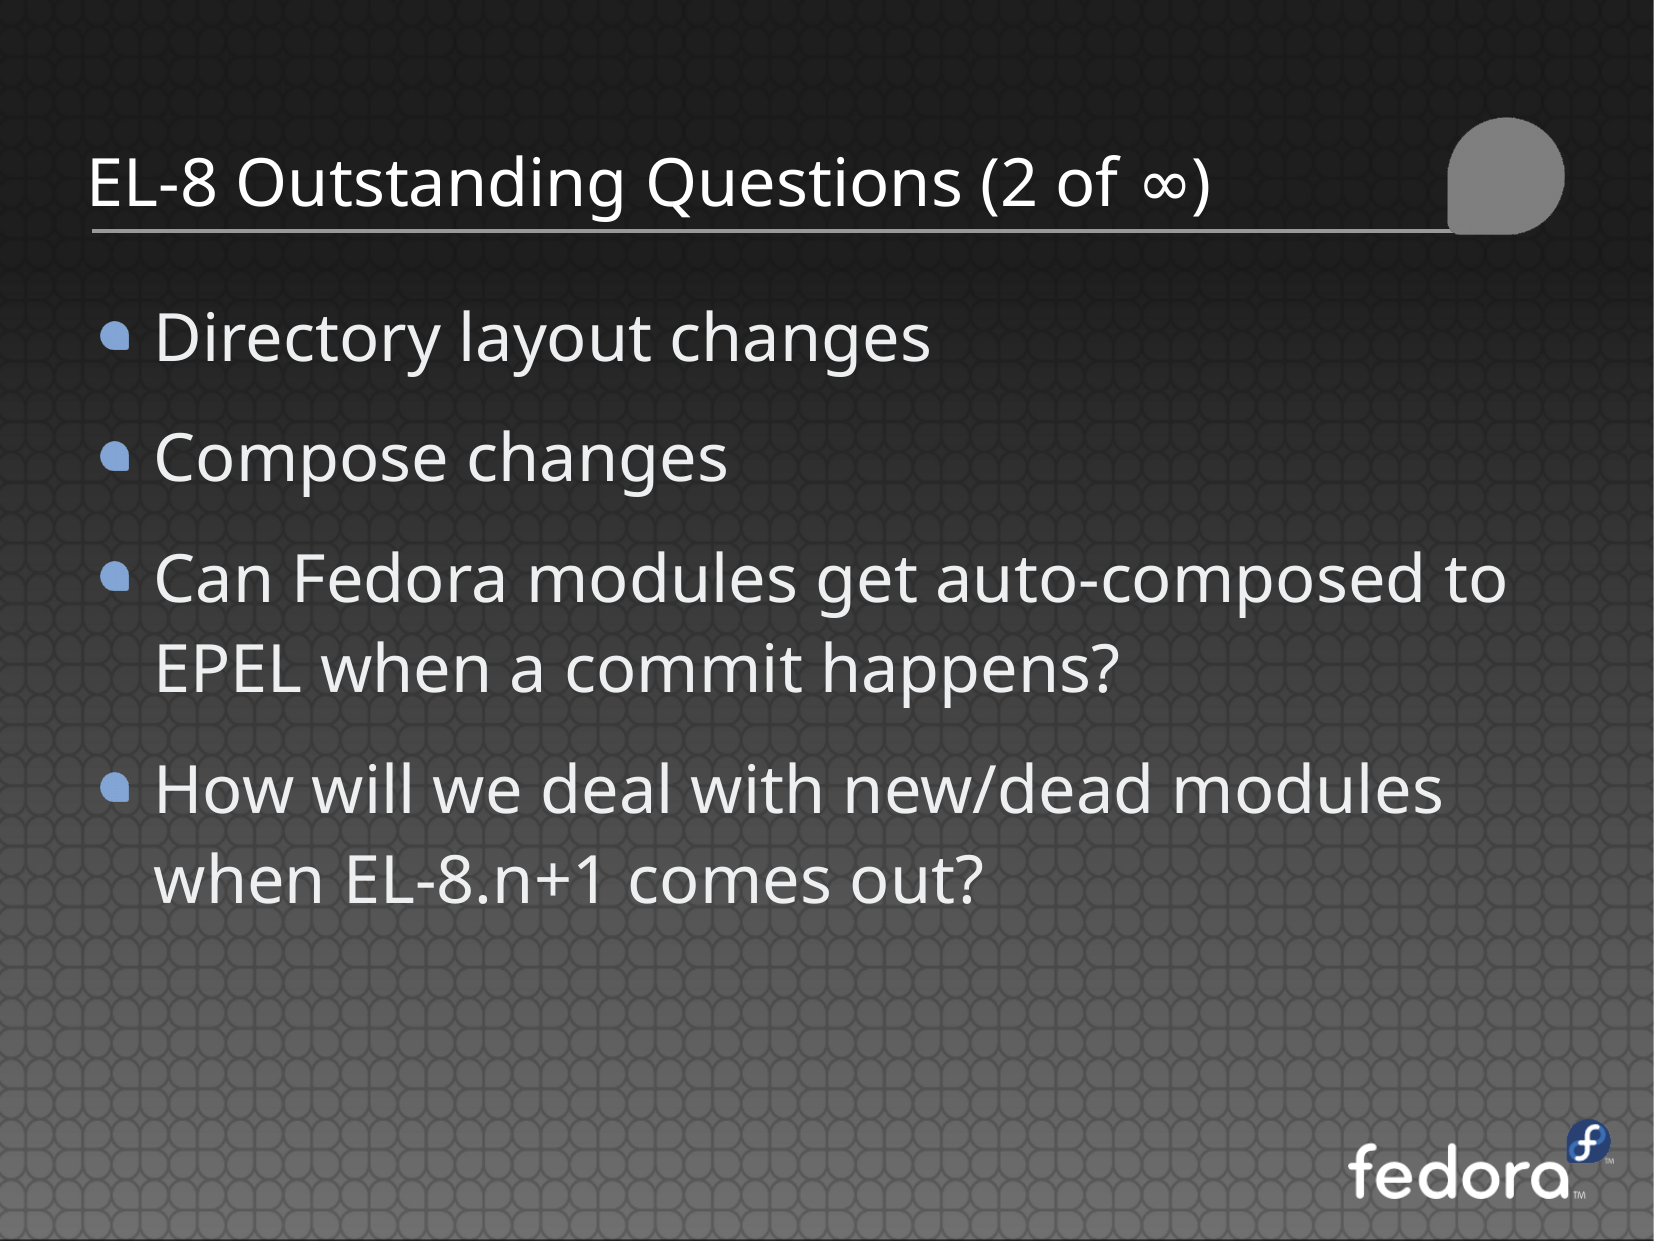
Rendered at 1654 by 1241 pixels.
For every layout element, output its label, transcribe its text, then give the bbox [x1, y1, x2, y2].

title EL-8 Outstanding Questions (2 of ∞) [86, 112, 1576, 249]
list Directory layout changes Compose changes Can Fedora modules get auto-composed to EPEL when a commit happens? How will we deal with new/dead modules when EL-8.n+1 comes out? [82, 290, 1571, 1056]
picture [0, 0, 1654, 1241]
